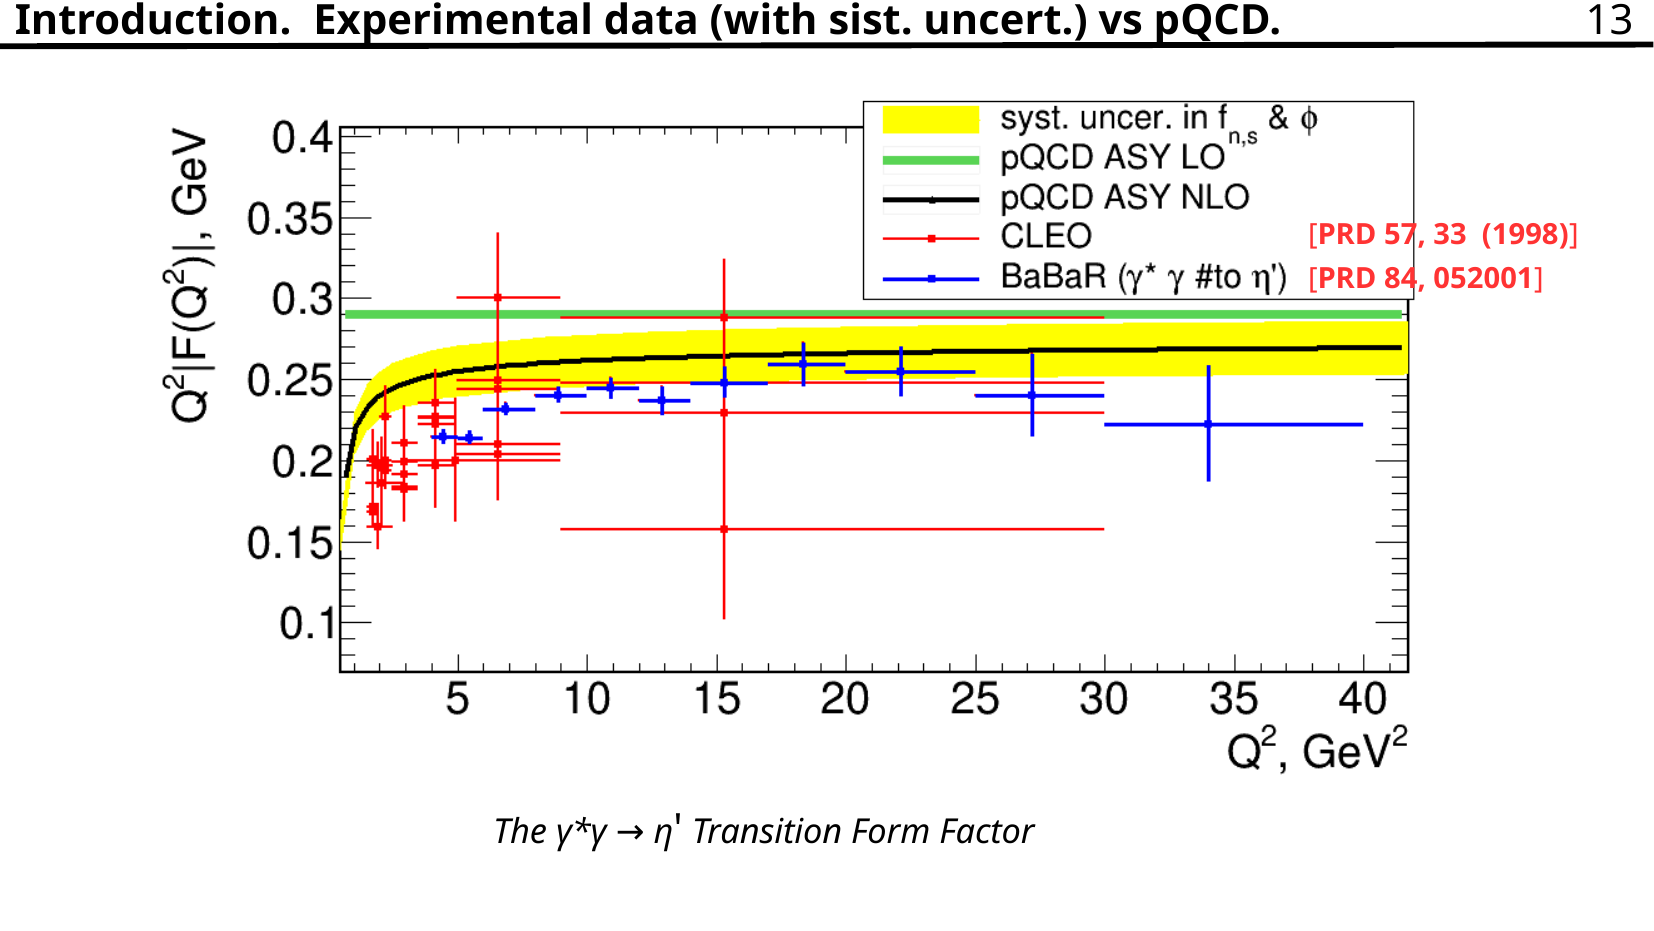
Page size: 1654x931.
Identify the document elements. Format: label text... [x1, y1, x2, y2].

text_box [PRD 84, 052001] [1293, 264, 1654, 308]
text_box Introduction. Experimental data (with sist. uncert.) vs pQCD. [0, 0, 1548, 43]
text_box The γ*γ → η' Transition Form Factor [478, 791, 1530, 930]
text_box Introduction. Experimental data (with sist. uncert.) vs pQCD. [0, 48, 1548, 120]
picture [149, 120, 1432, 776]
text_box [PRD 57, 33 (1998)] [1293, 205, 1654, 264]
text_box 13 [1570, 0, 1654, 54]
